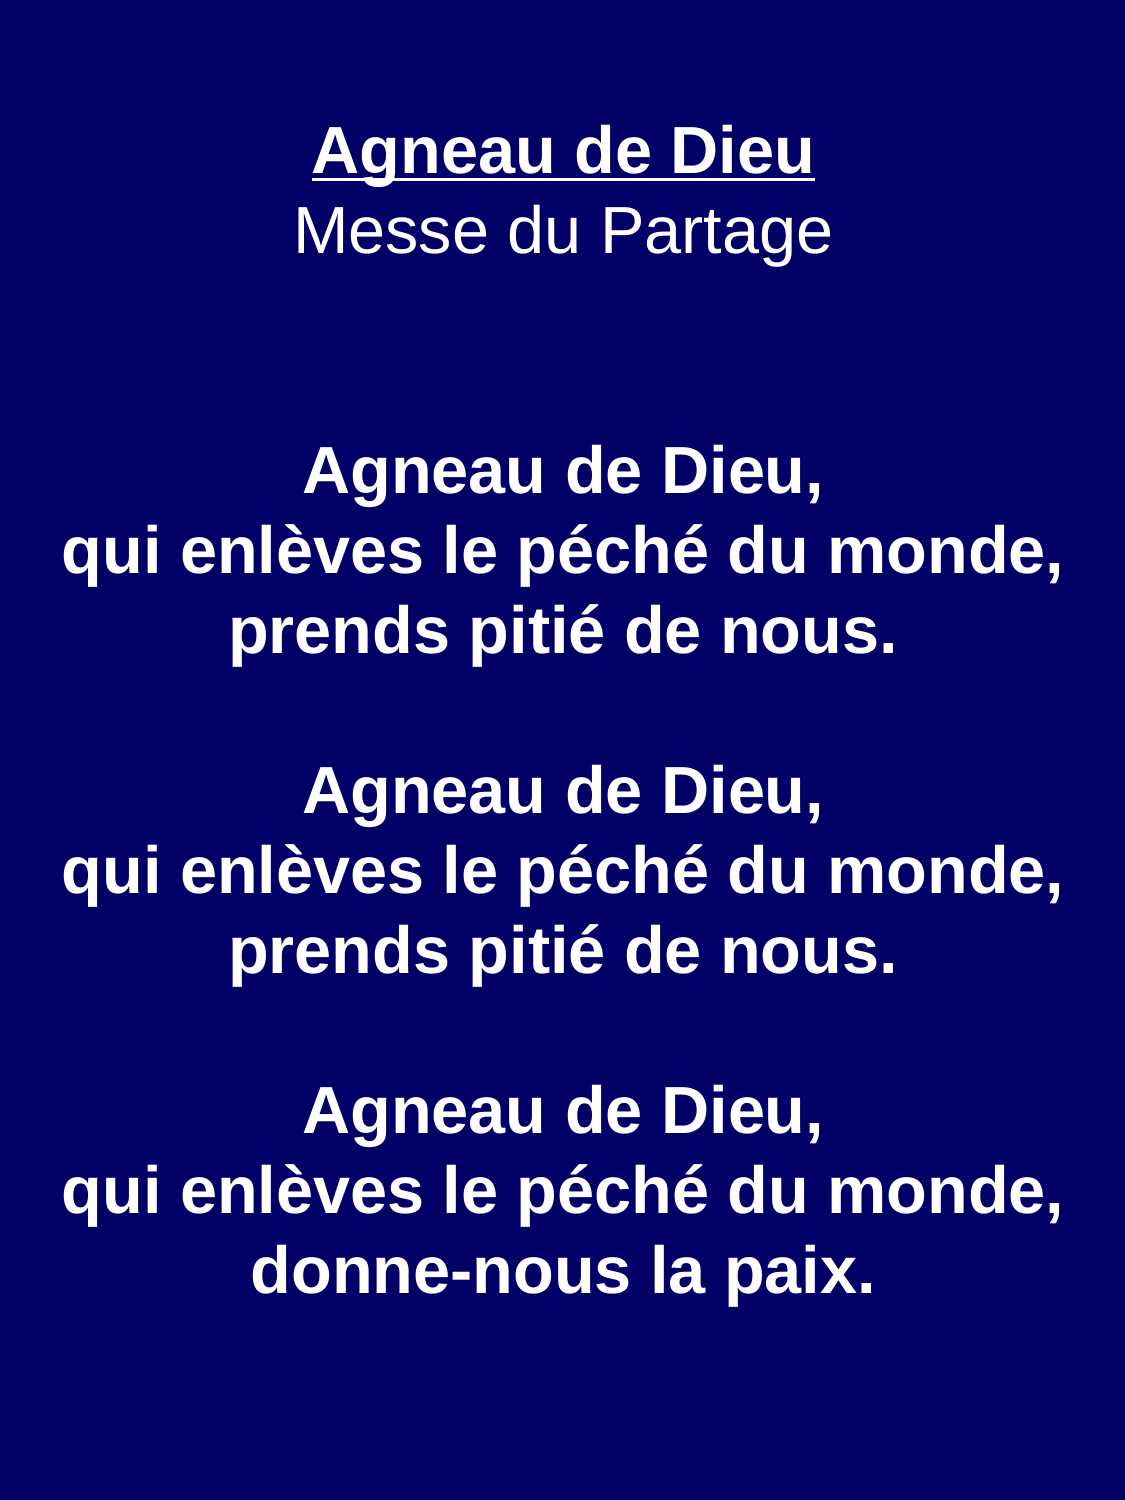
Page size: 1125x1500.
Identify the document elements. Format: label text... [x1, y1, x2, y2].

text_box Agneau de Dieu Messe du Partage Agneau de Dieu, qui enlèves le péché du monde, prends pitié de nous. Agneau de Dieu, qui enlèves le péché du monde, prends pitié de nous. Agneau de Dieu, qui enlèves le péché du monde, donne-nous la paix. [47, 47, 1080, 1322]
